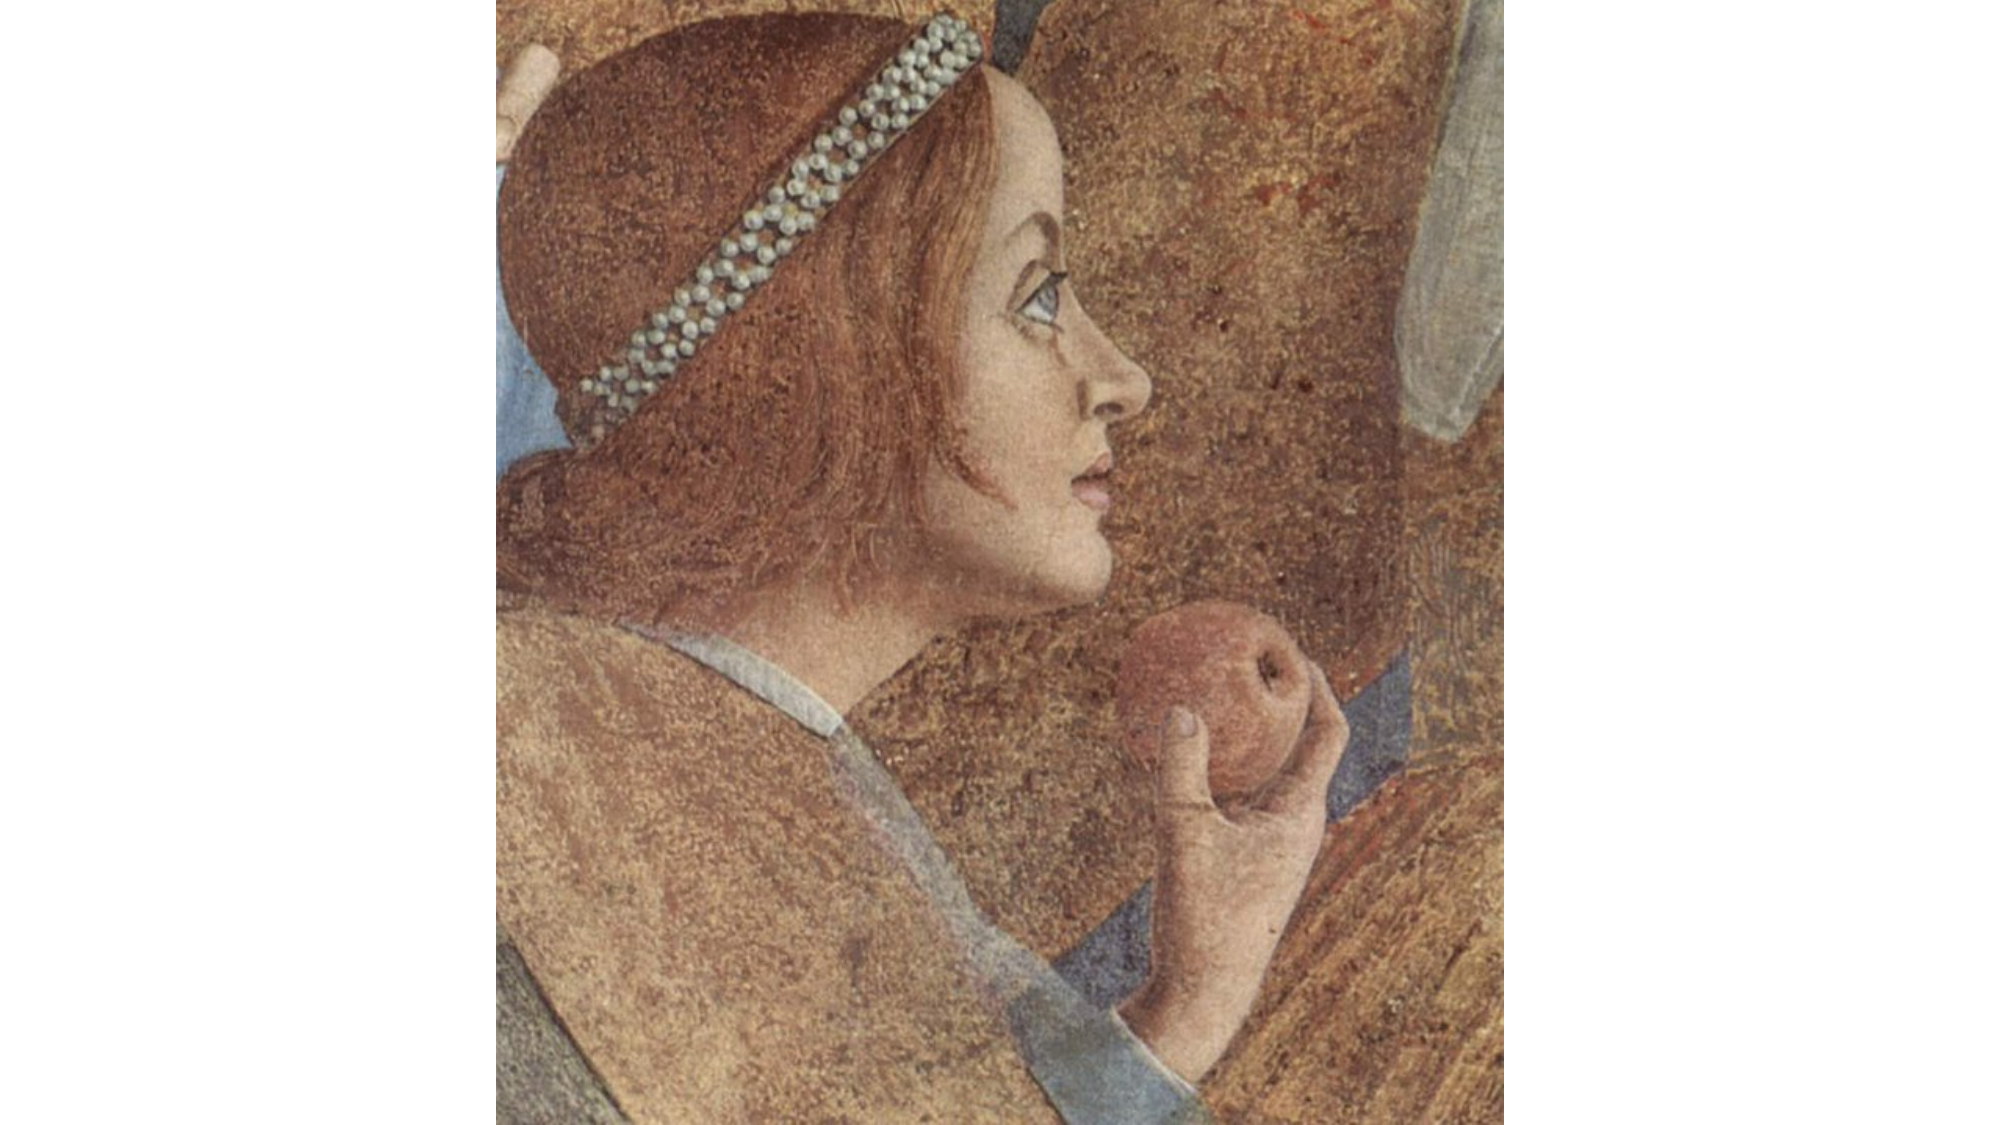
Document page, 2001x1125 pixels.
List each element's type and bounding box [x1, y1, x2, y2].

picture [496, 0, 1504, 1125]
